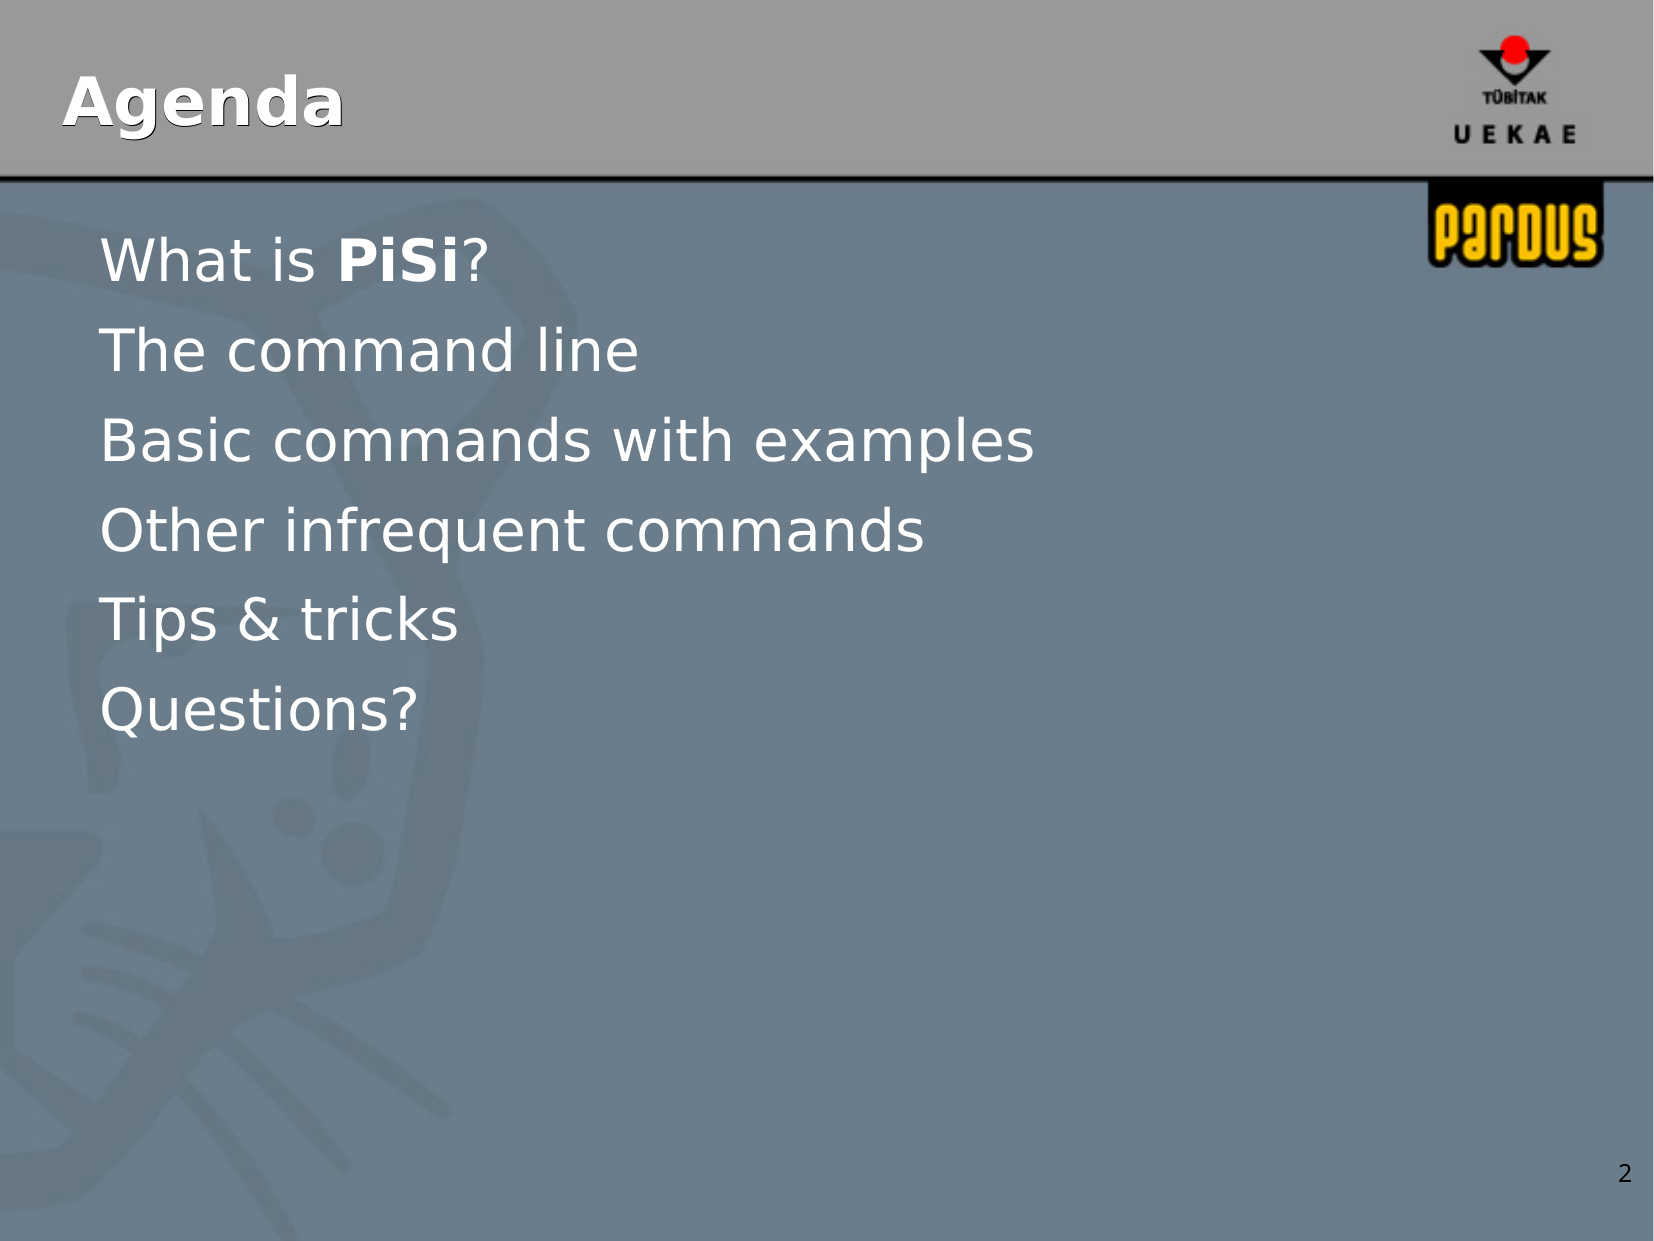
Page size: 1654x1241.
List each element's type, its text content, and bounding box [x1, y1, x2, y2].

list What is PiSi? The command line Basic commands with examples Other infrequent commands Tips & tricks Questions? [84, 216, 1456, 749]
picture [0, 0, 1654, 1241]
title Agenda [47, 43, 1460, 158]
